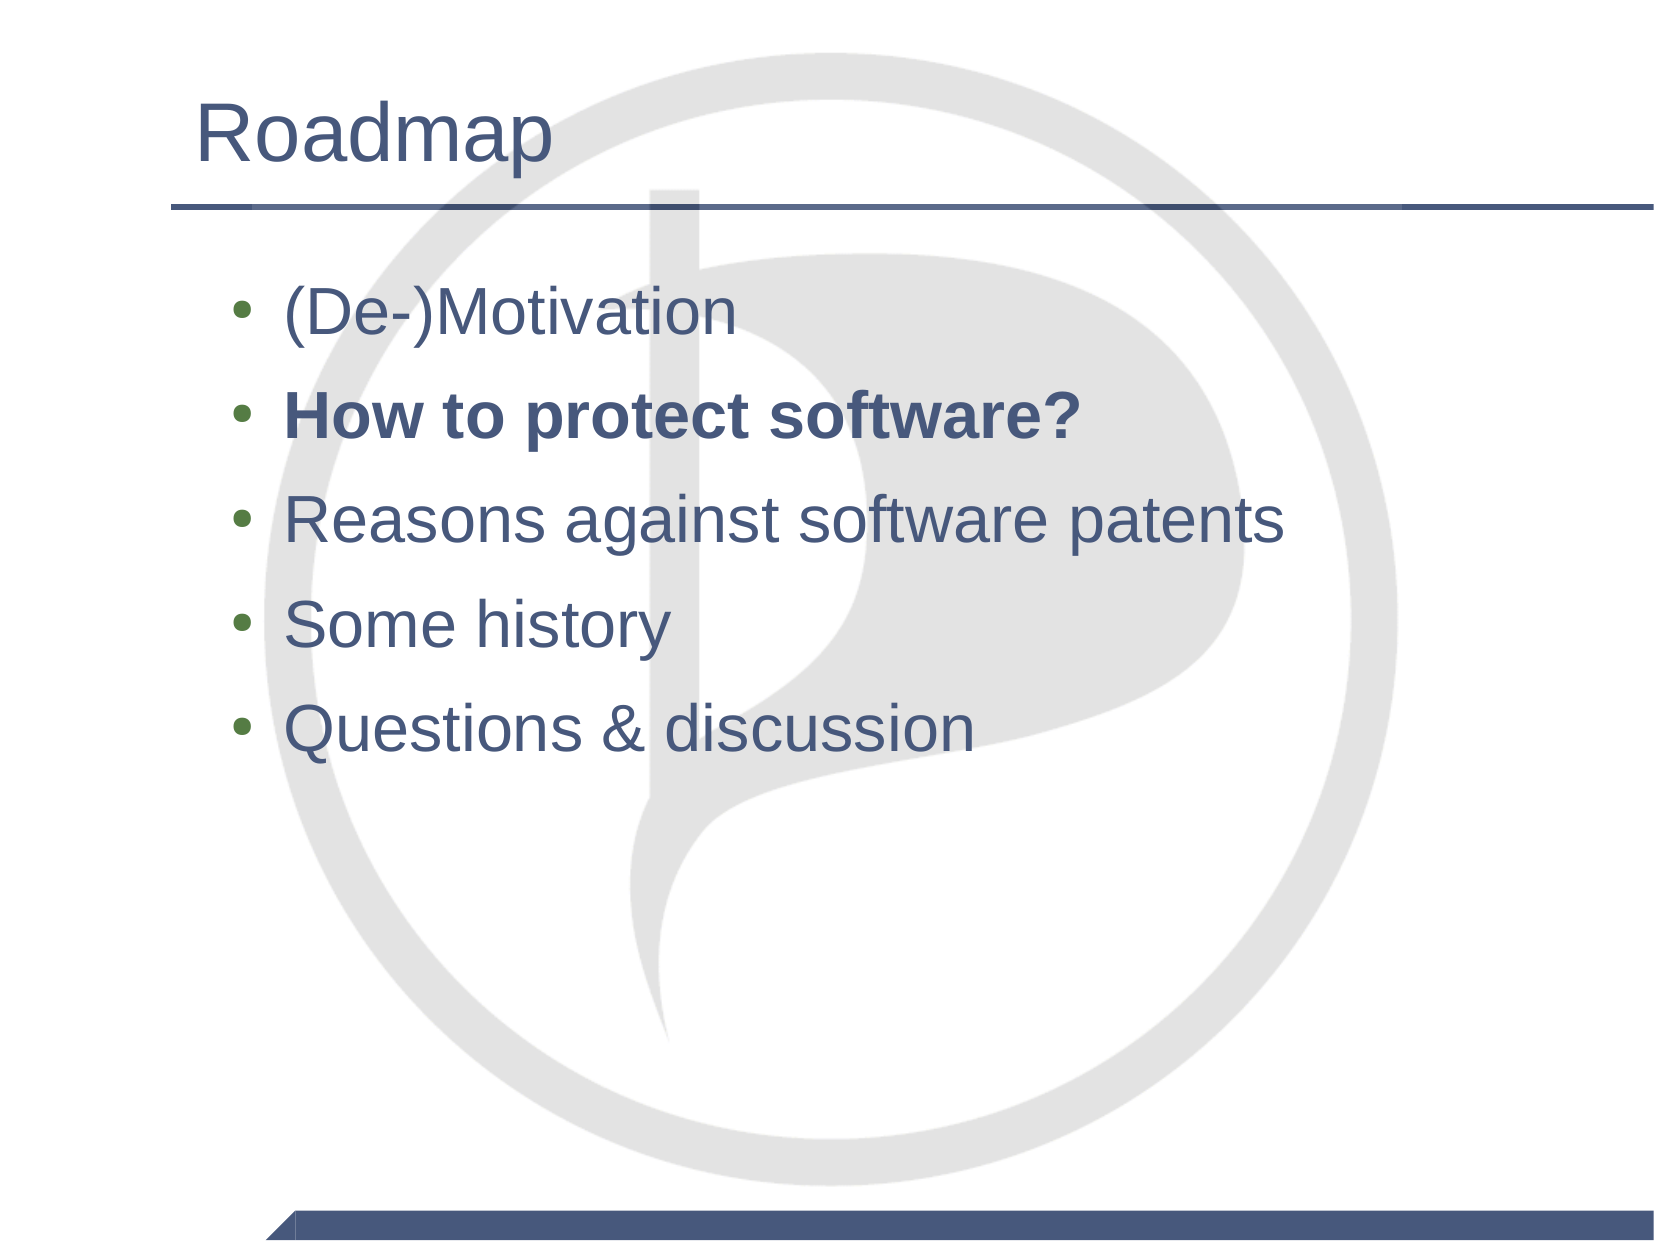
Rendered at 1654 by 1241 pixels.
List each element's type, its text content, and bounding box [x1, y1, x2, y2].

title Roadmap [194, 29, 1530, 237]
list (De-)Motivation How to protect software? Reasons against software patents Some history Questions & discussion [212, 274, 1530, 1093]
